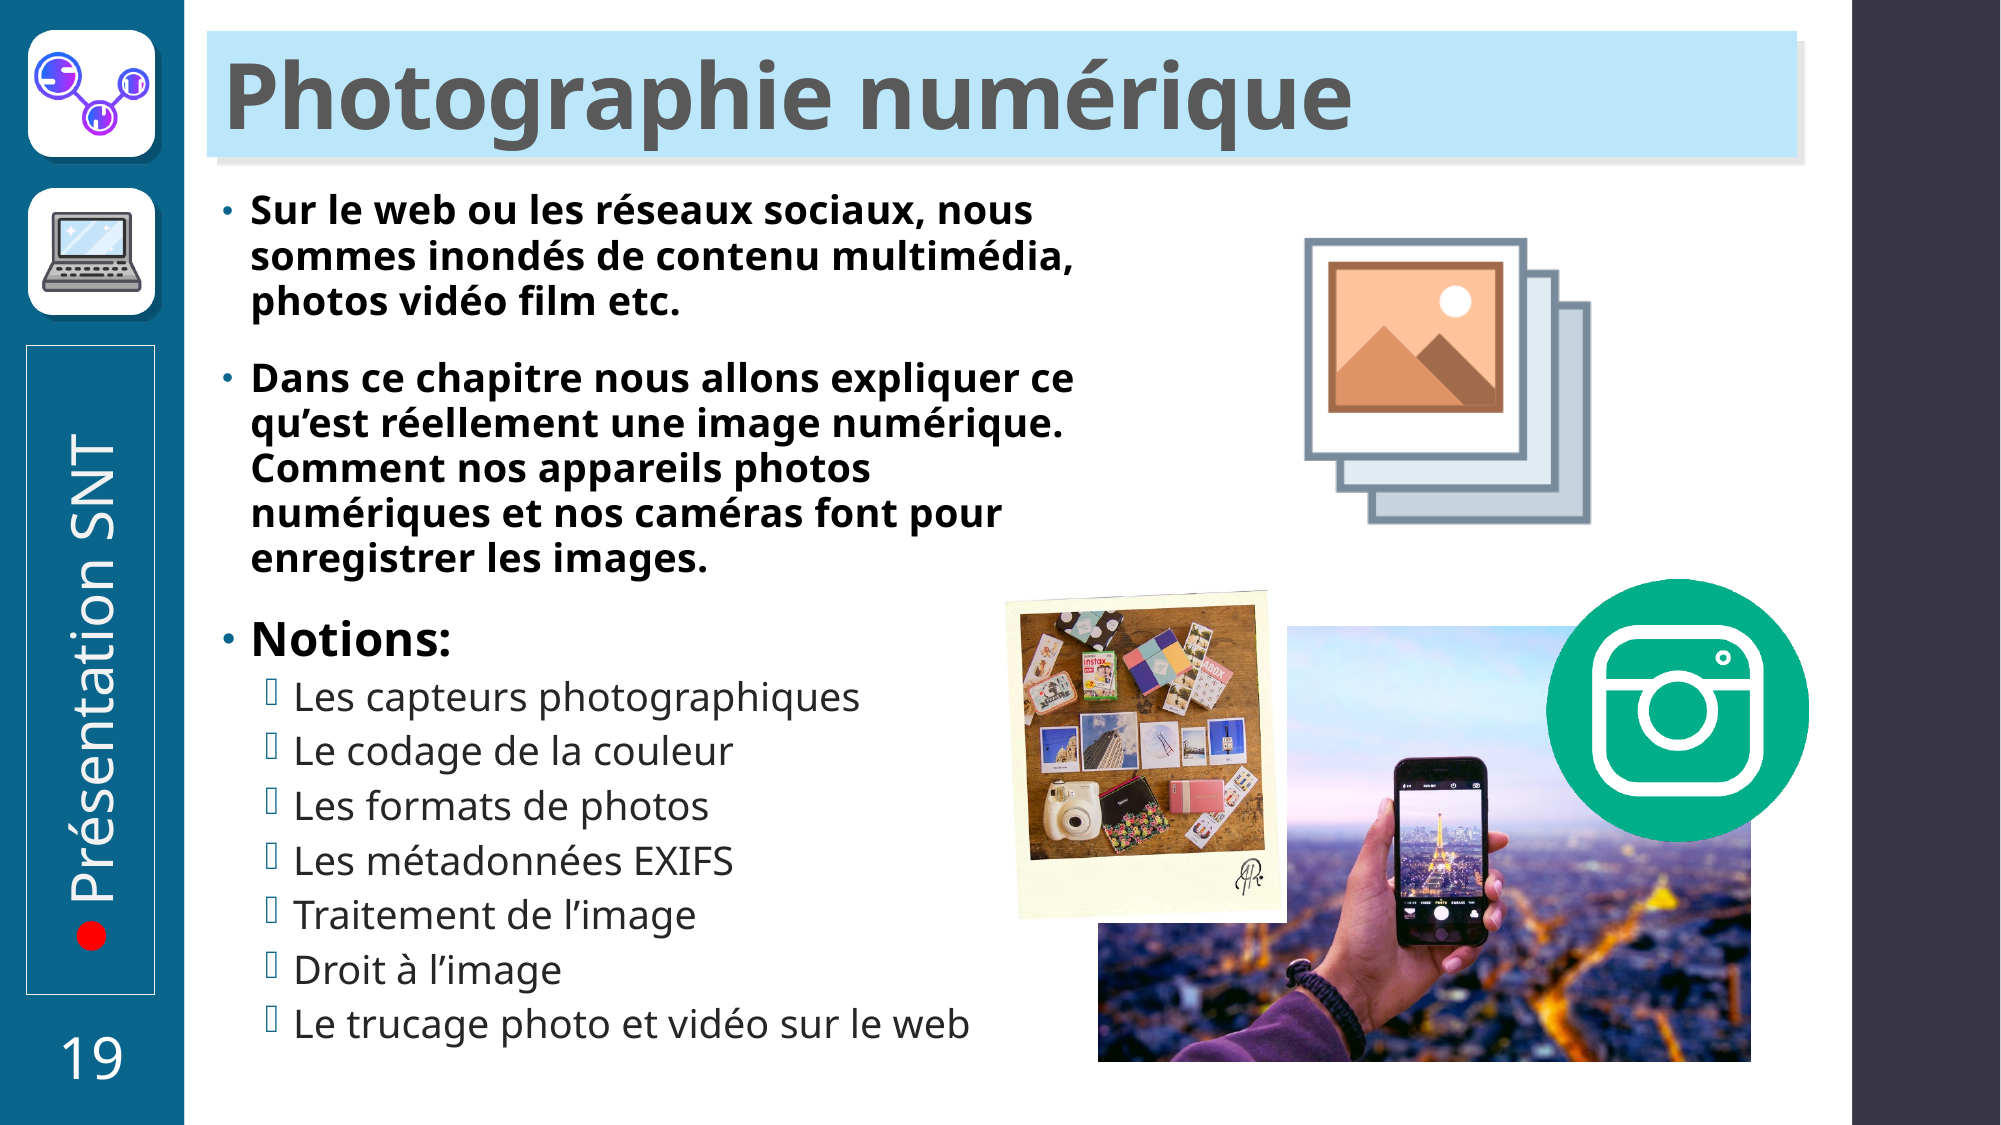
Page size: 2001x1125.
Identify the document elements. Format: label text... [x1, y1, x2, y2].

footer Présentation SNT [26, 345, 155, 995]
slide_number <numéro> [28, 1012, 155, 1110]
title Photographie numérique [206, 30, 1797, 157]
list Sur le web ou les réseaux sociaux, nous sommes inondés de contenu multimédia, photos vidéo film etc. Dans ce chapitre nous allons expliquer ce qu’est réellement une image numérique. Comment nos appareils photos numériques et nos caméras font pour enregistrer les images. Notions: Les capteurs photographiques Le codage de la couleur Les formats de photos Les métadonnées EXIFS Traitement de l’image Droit à l’image Le trucage photo et vidéo sur le web [206, 181, 1113, 1062]
picture [1001, 579, 1809, 1062]
picture [29, 31, 154, 156]
picture [29, 189, 154, 314]
picture [1269, 200, 1626, 557]
